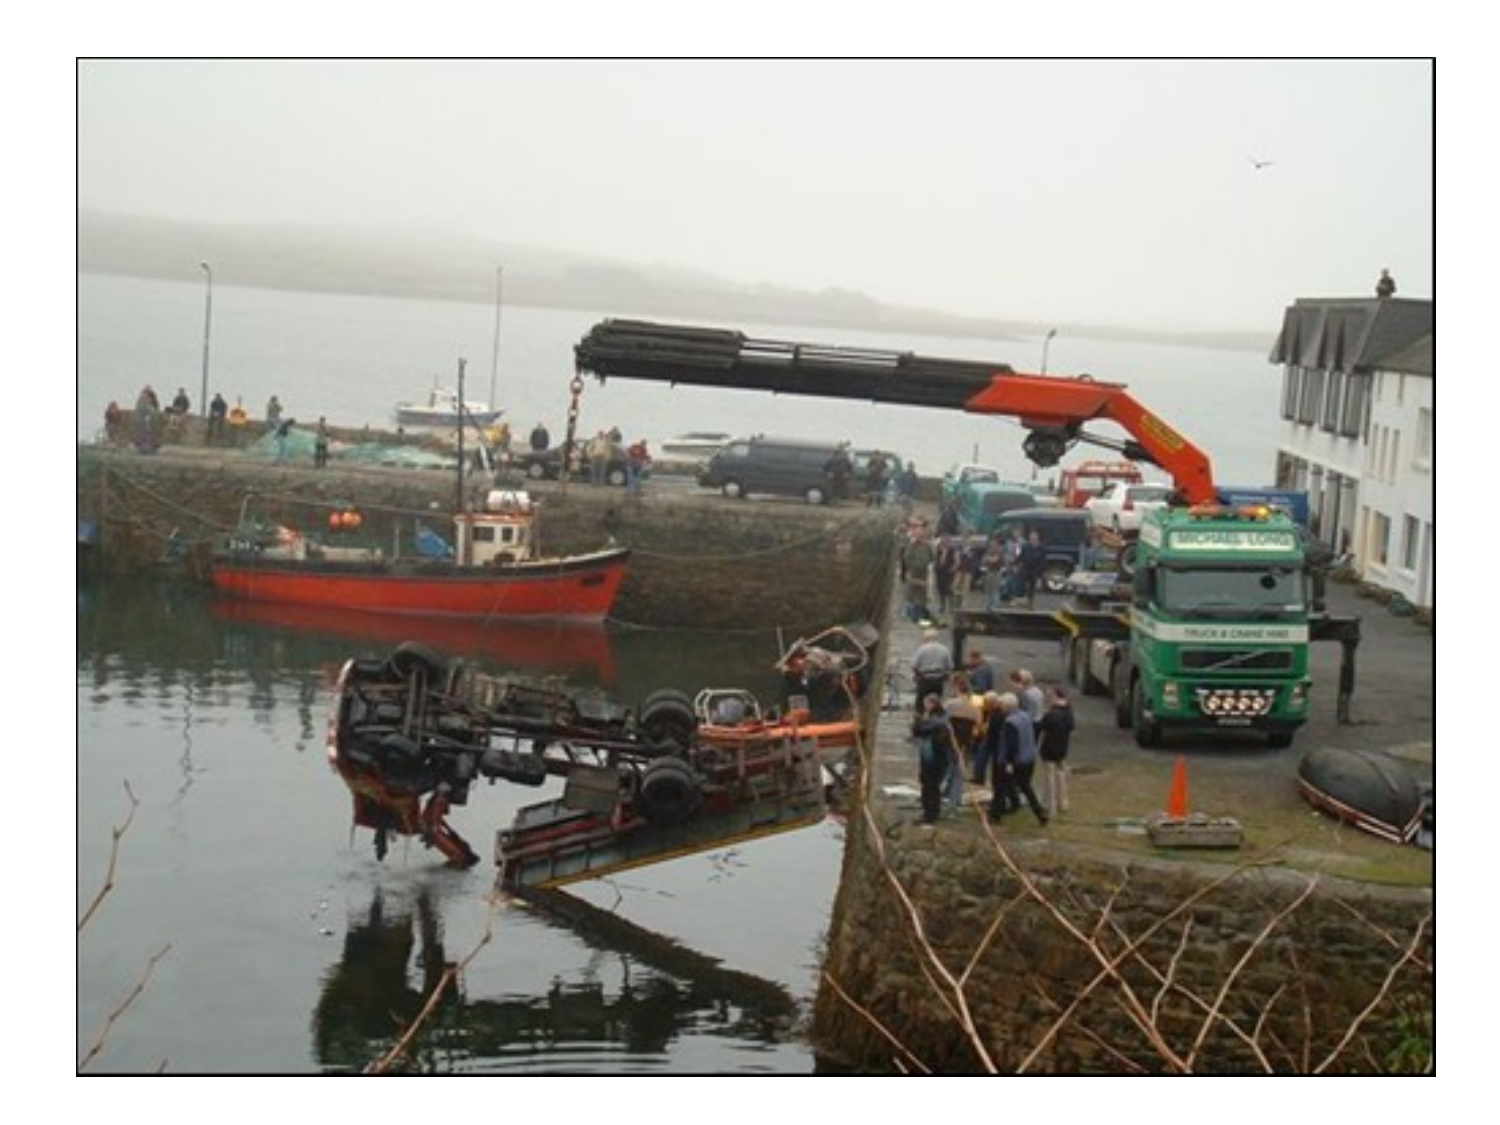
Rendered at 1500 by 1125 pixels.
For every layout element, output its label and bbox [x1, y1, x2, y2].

picture [76, 57, 1436, 1077]
